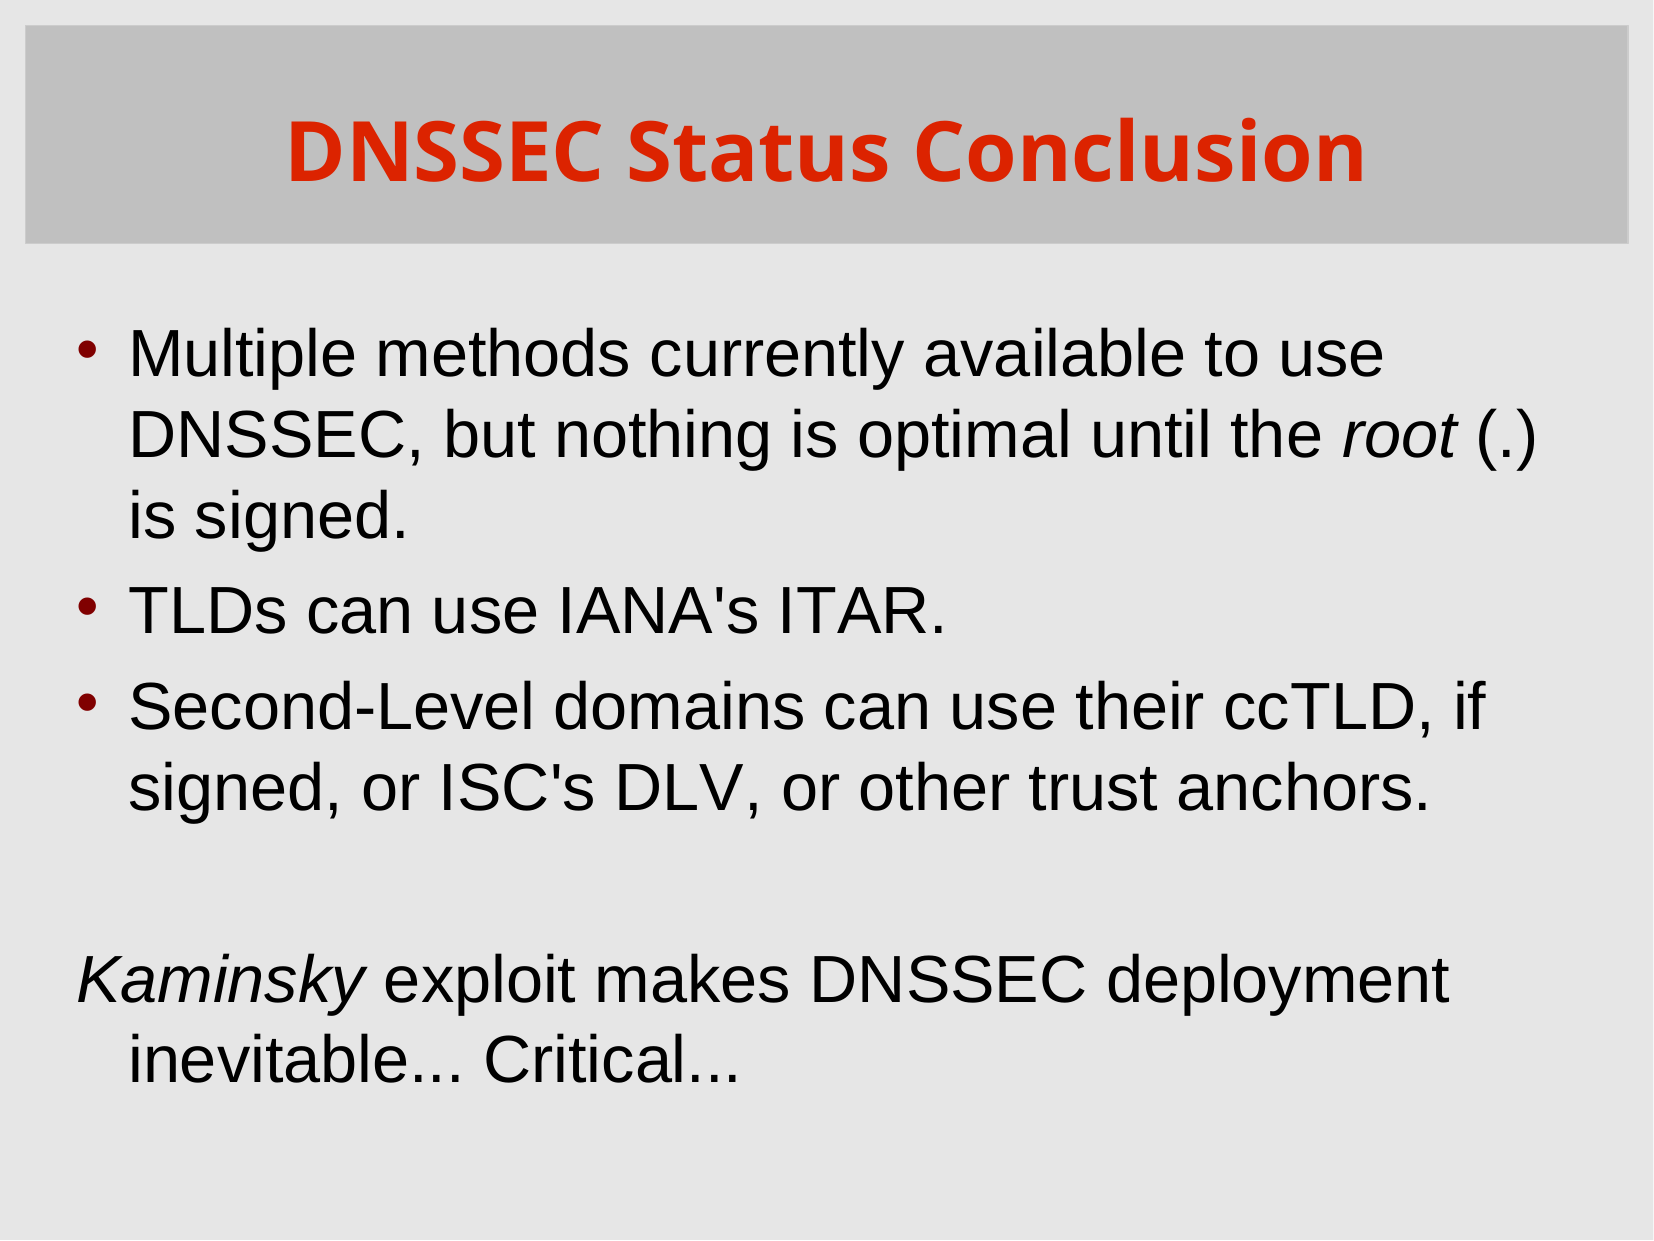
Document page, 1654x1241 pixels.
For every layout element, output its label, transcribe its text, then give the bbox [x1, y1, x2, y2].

title DNSSEC Status Conclusion [121, 53, 1532, 245]
list Multiple methods currently available to use DNSSEC, but nothing is optimal until the root (.) is signed. TLDs can use IANA's ITAR. Second-Level domains can use their ccTLD, if signed, or ISC's DLV, or other trust anchors. Kaminsky exploit makes DNSSEC deployment inevitable... Critical... [59, 310, 1593, 1104]
